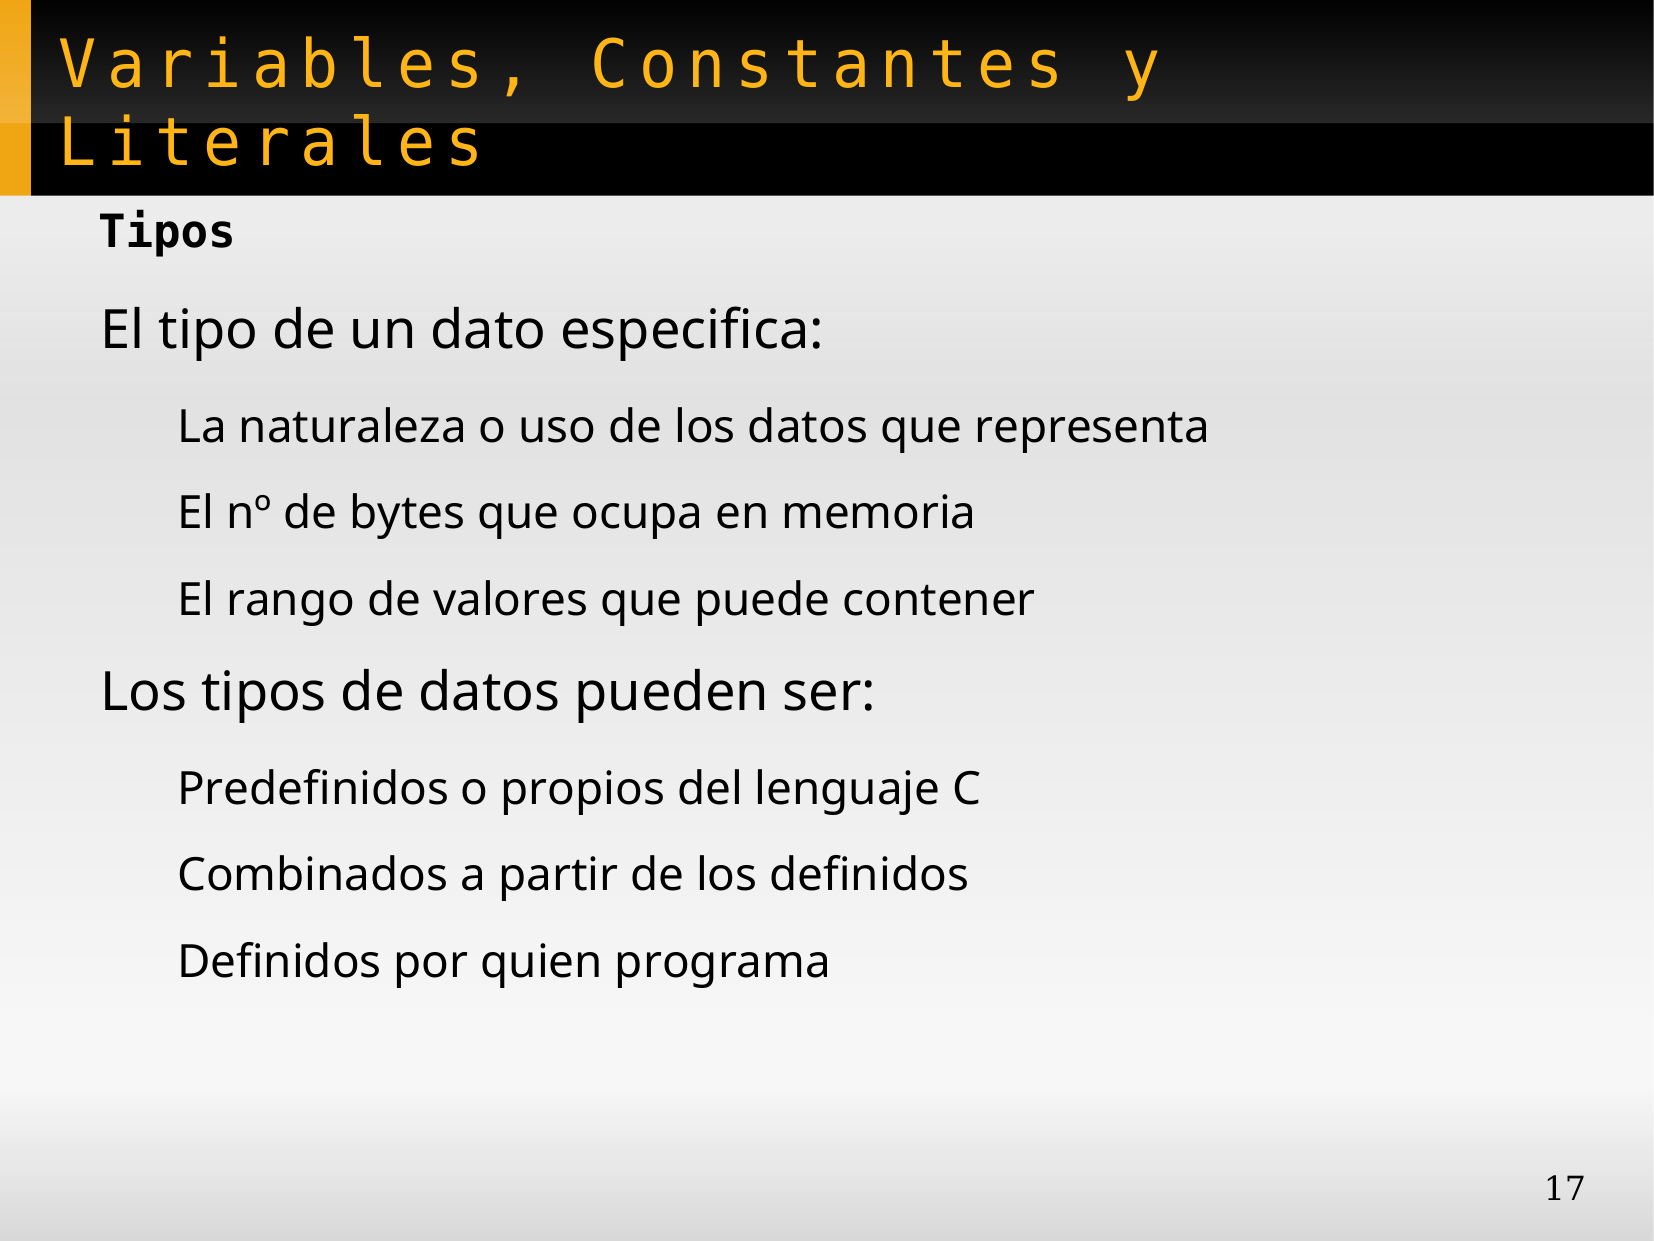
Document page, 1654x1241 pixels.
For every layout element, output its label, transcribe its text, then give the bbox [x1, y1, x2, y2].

list El tipo de un dato especifica: La naturaleza o uso de los datos que representa El nº de bytes que ocupa en memoria El rango de valores que puede contener Los tipos de datos pueden ser: Predefinidos o propios del lenguaje C Combinados a partir de los definidos Definidos por quien programa [82, 290, 1571, 1109]
title Variables, Constantes y Literales [59, 25, 1595, 182]
text_box Tipos [83, 197, 251, 266]
picture [0, 0, 1654, 1241]
